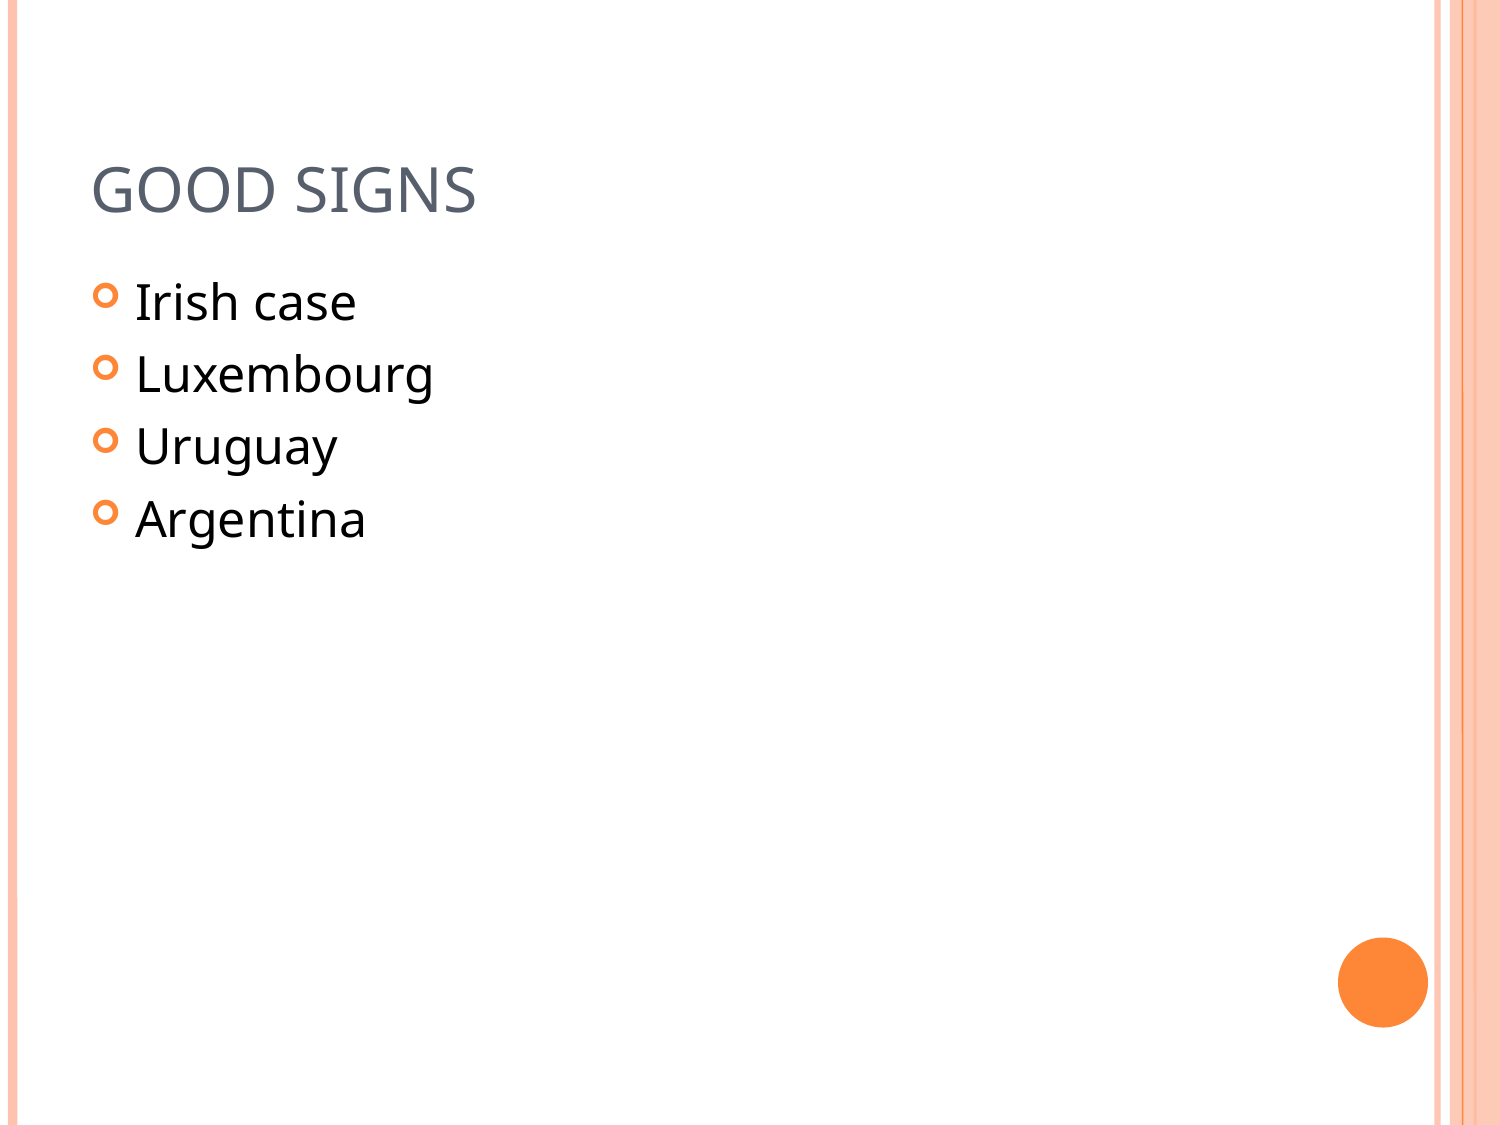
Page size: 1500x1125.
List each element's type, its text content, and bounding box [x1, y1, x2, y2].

title Good signs [75, 45, 1300, 233]
list Irish case Luxembourg Uruguay Argentina [75, 262, 1300, 1062]
